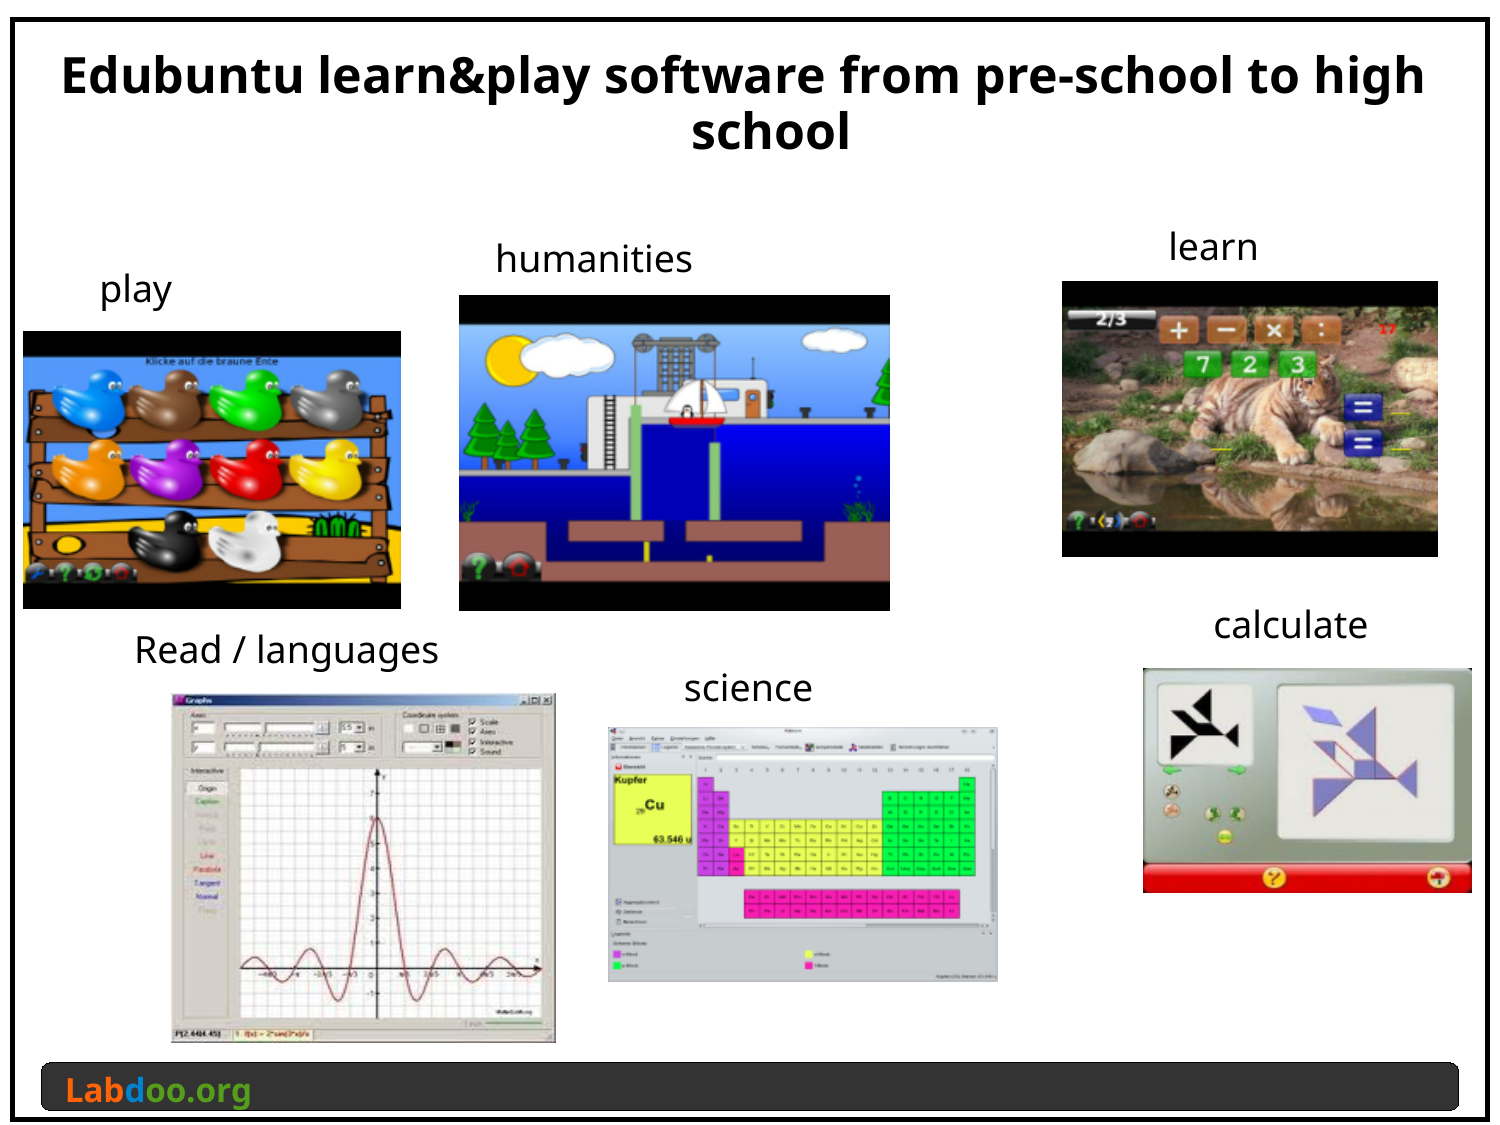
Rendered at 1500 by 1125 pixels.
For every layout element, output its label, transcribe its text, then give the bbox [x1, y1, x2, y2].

picture [1062, 281, 1438, 557]
picture [459, 295, 890, 611]
text_box calculate [1185, 593, 1431, 668]
picture [1143, 668, 1472, 894]
text_box humanities [467, 227, 810, 303]
text_box Edubuntu learn&play software from pre-school to high school [0, 44, 1452, 1010]
text_box science [655, 656, 905, 727]
text_box learn [1140, 215, 1386, 291]
picture [23, 331, 401, 609]
text_box Read / languages [106, 618, 615, 694]
picture [171, 693, 556, 1043]
picture [608, 727, 998, 982]
text_box play [71, 257, 317, 331]
